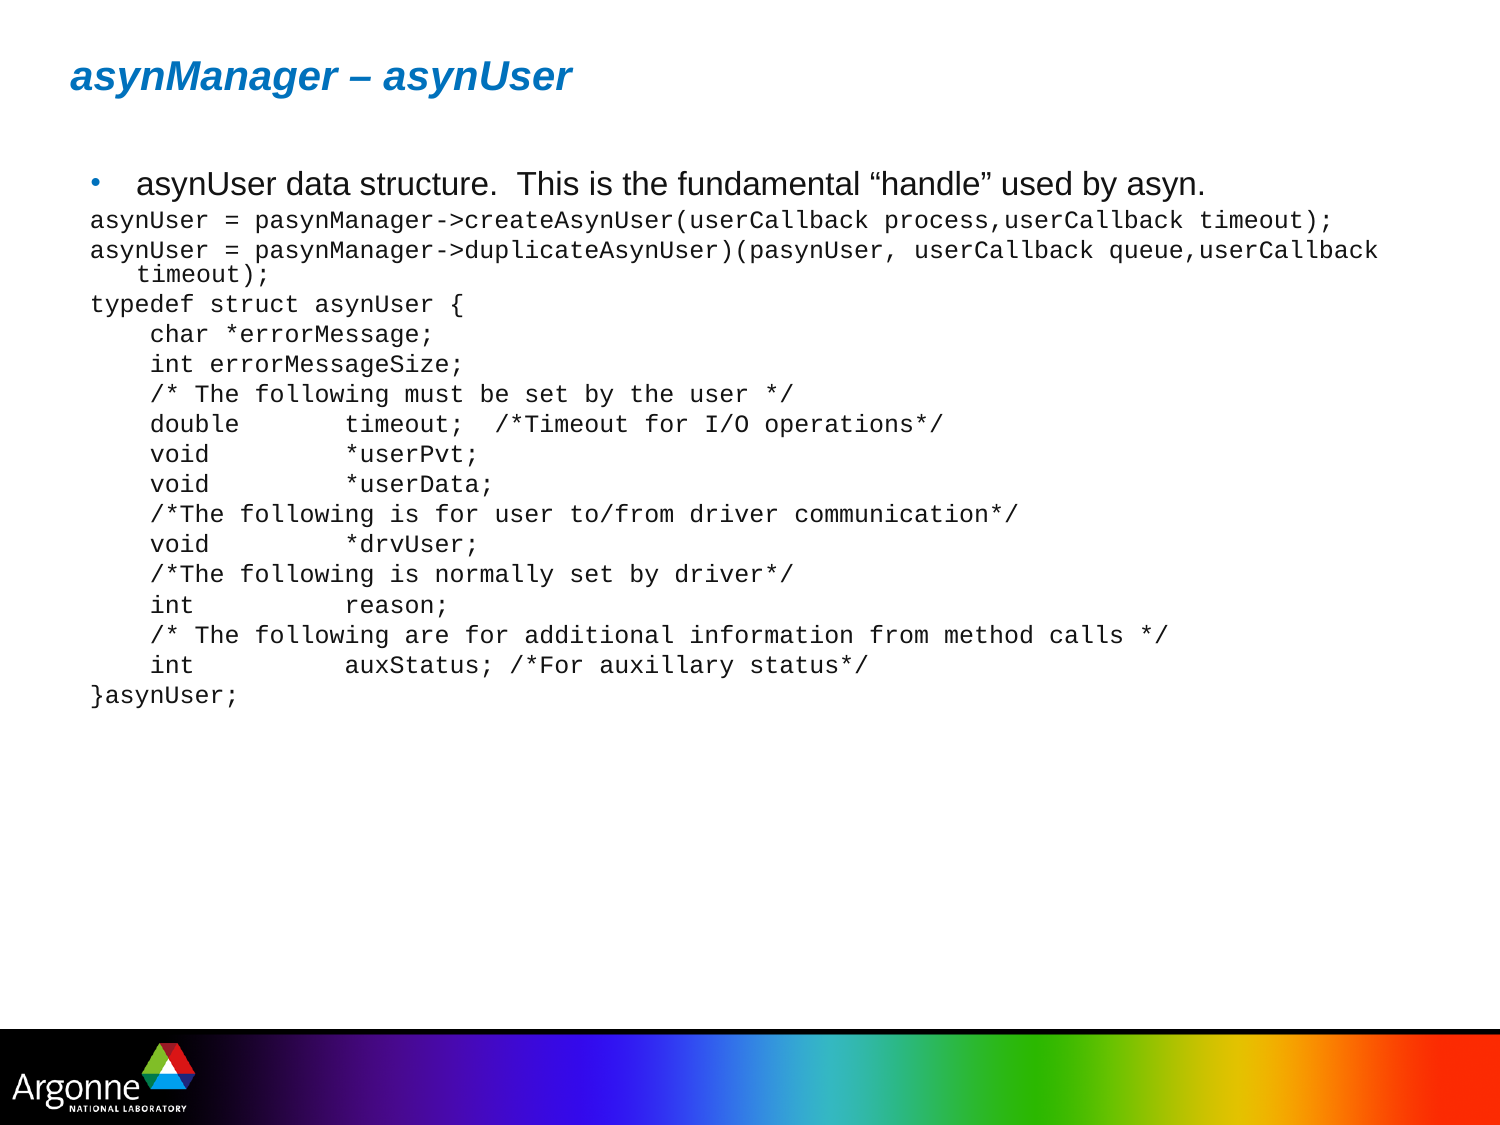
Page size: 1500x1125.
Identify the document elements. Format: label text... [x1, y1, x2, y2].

picture [0, 1029, 1500, 1125]
title asynManager – asynUser [55, 54, 1361, 107]
list asynUser data structure. This is the fundamental “handle” used by asyn. asynUser = pasynManager->createAsynUser(userCallback process,userCallback timeout); asynUser = pasynManager->duplicateAsynUser)(pasynUser, userCallback queue,userCallback timeout); typedef struct asynUser { char *errorMessage; int errorMessageSize; /* The following must be set by the user */ double timeout; /*Timeout for I/O operations*/ void *userPvt; void *userData; /*The following is for user to/from driver communication*/ void *drvUser; /*The following is normally set by driver*/ int reason; /* The following are for additional information from method calls */ int auxStatus; /*For auxillary status*/ }asynUser; [75, 162, 1413, 721]
